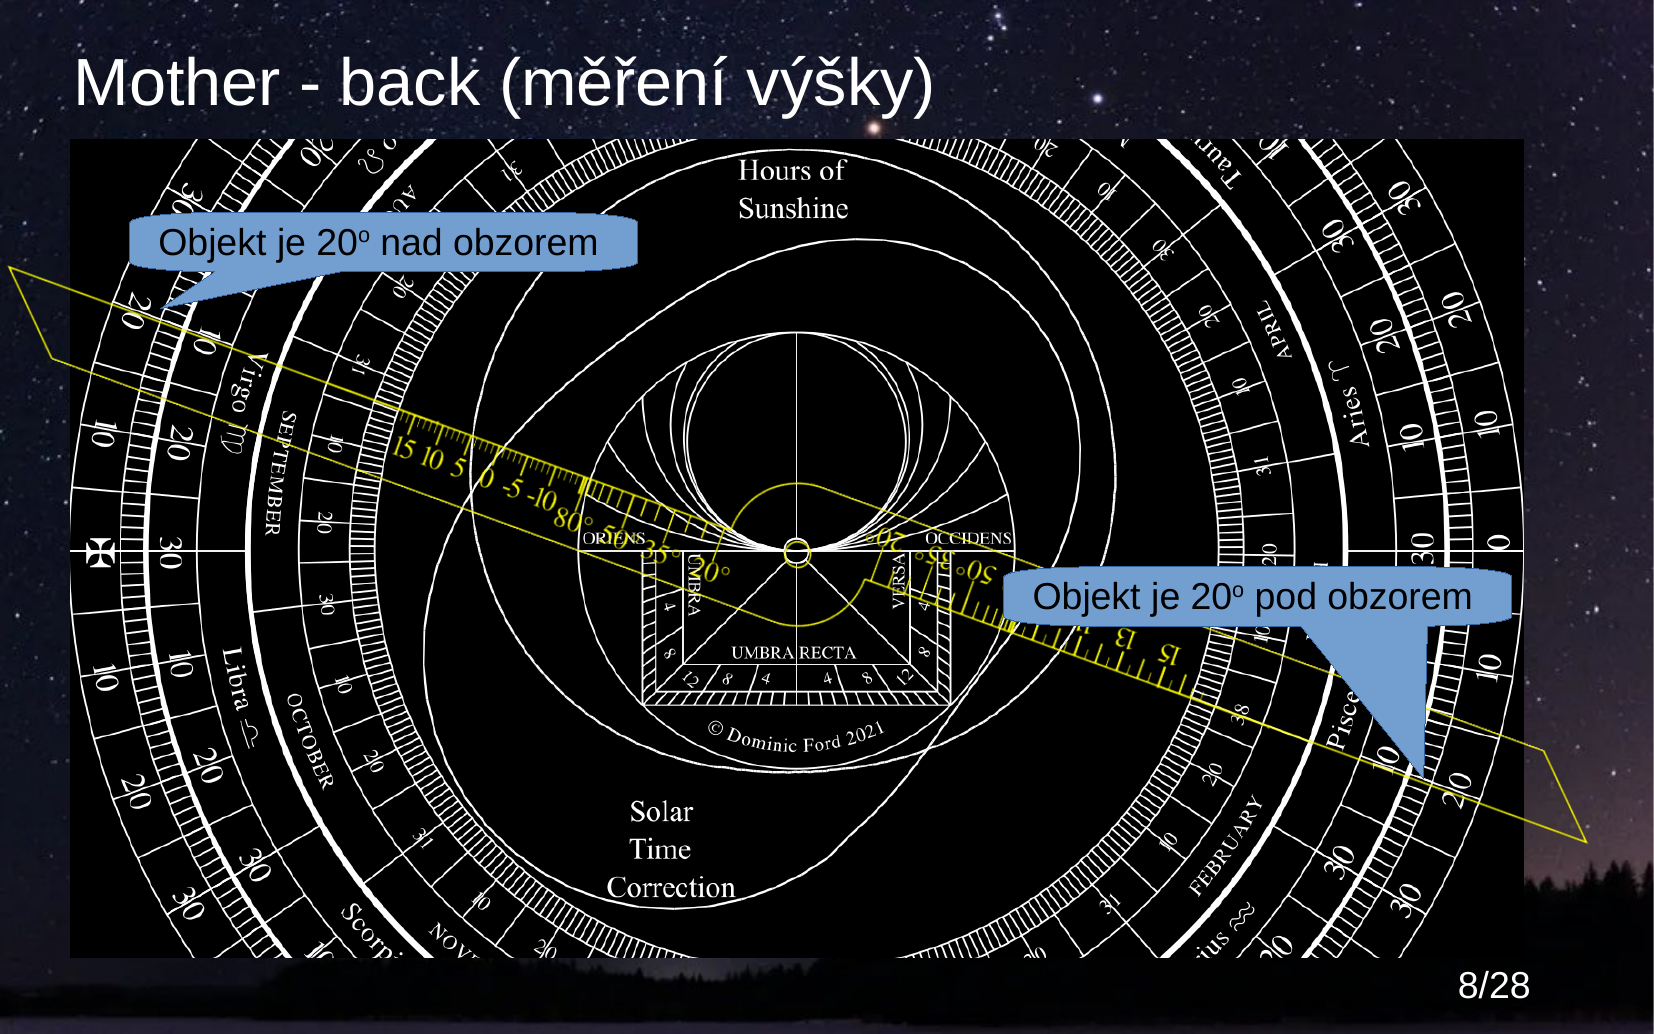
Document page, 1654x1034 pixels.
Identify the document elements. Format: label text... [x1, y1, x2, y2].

picture [1462, 986, 1468, 996]
picture [1463, 974, 1468, 983]
picture [0, 0, 1654, 1034]
text_box Objekt je 20o nad obzorem [129, 212, 638, 309]
text_box Objekt je 20o pod obzorem [1003, 566, 1512, 779]
text_box Mother - back (měření výšky) [59, 37, 1123, 128]
text_box <číslo>/28 [1468, 957, 1654, 1028]
